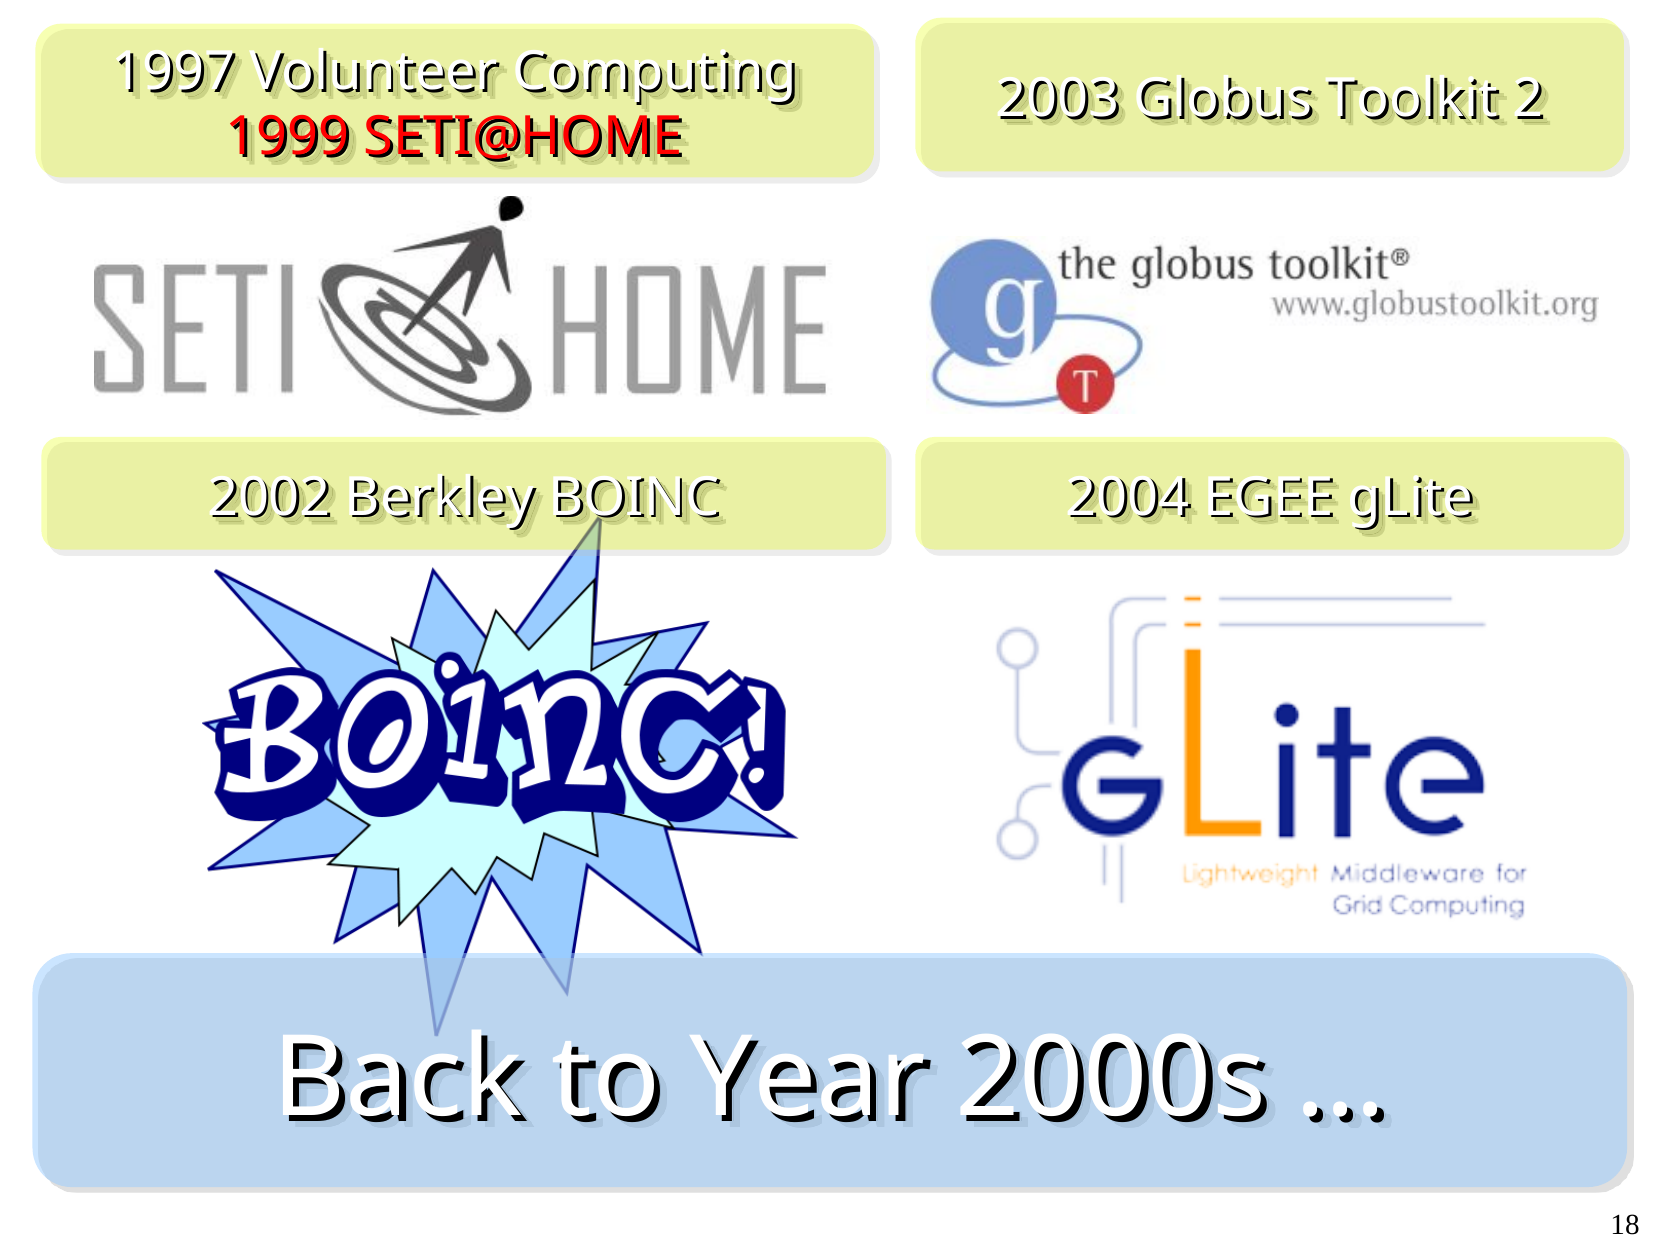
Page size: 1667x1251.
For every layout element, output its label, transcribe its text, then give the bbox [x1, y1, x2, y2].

text_box 1997 Volunteer Computing 1999 SETI@HOME [35, 23, 874, 178]
text_box 2002 Berkley BOINC [41, 436, 886, 550]
picture [926, 236, 1599, 414]
picture [94, 196, 840, 420]
text_box 2003 Globus Toolkit 2 [915, 17, 1624, 172]
picture [974, 581, 1551, 936]
text_box 2004 EGEE gLite [915, 436, 1624, 550]
picture [202, 550, 799, 953]
text_box Back to Year 2000s ... [32, 953, 1628, 1188]
